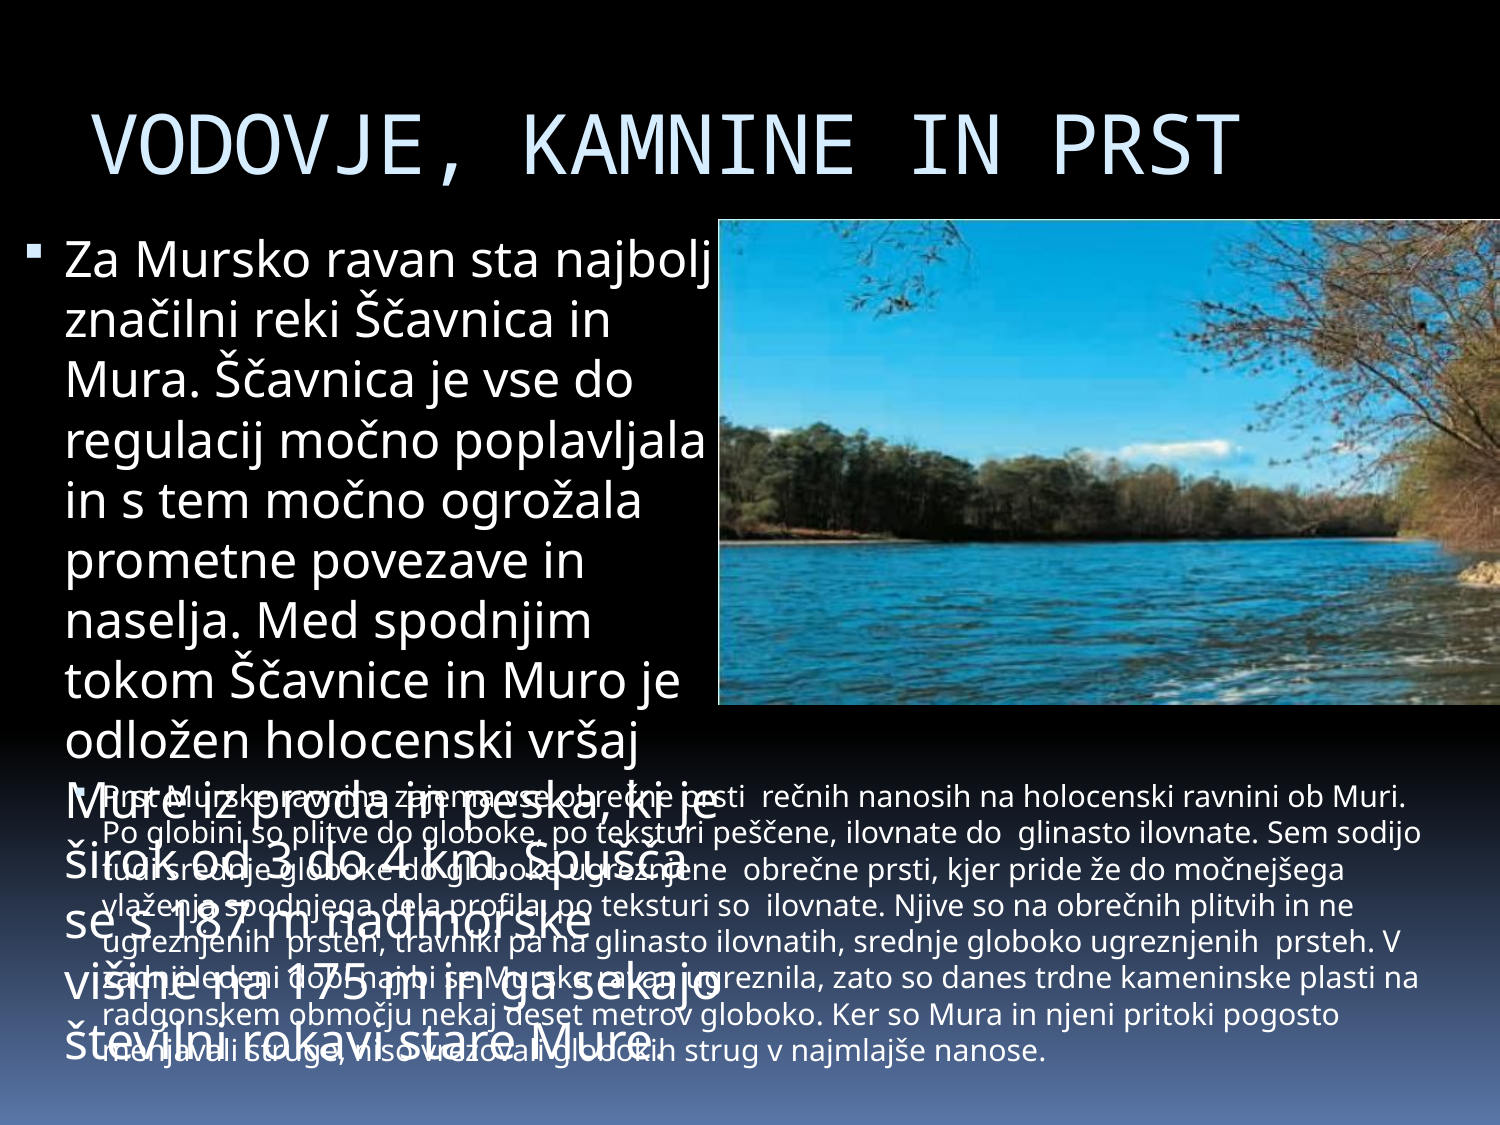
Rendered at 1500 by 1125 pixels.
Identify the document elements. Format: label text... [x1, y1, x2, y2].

title VODOVJE, KAMNINE IN PRST [75, 84, 1425, 220]
list Za Mursko ravan sta najbolj značilni reki Ščavnica in Mura. Ščavnica je vse do regulacij močno poplavljala in s tem močno ogrožala prometne povezave in naselja. Med spodnjim tokom Ščavnice in Muro je odložen holocenski vršaj Mure iz proda in peska, ki je širok od 3 do 4 km. Spušča se s 187 m nadmorske višine na 175 m in ga sekajo številni rokavi stare Mure. [0, 220, 739, 1125]
picture [718, 219, 1500, 705]
list Prst Murske ravnine zajema vse obrečne prsti rečnih nanosih na holocenski ravnini ob Muri. Po globini so plitve do globoke, po teksturi peščene, ilovnate do glinasto ilovnate. Sem sodijo tudi srednje globoke do globoke ugreznjene obrečne prsti, kjer pride že do močnejšega vlaženja spodnjega dela profila, po teksturi so ilovnate. Njive so na obrečnih plitvih in ne ugreznjenih prsteh, travniki pa na glinasto ilovnatih, srednje globoko ugreznjenih prsteh. V zadnji ledeni dobi naj bi se Murska ravan ugreznila, zato so danes trdne kameninske plasti na radgonskem območju nekaj deset metrov globoko. Ker so Mura in njeni pritoki pogosto menjavali struge, niso vrezovali globokih strug v najmlajše nanose. [53, 727, 1459, 1083]
